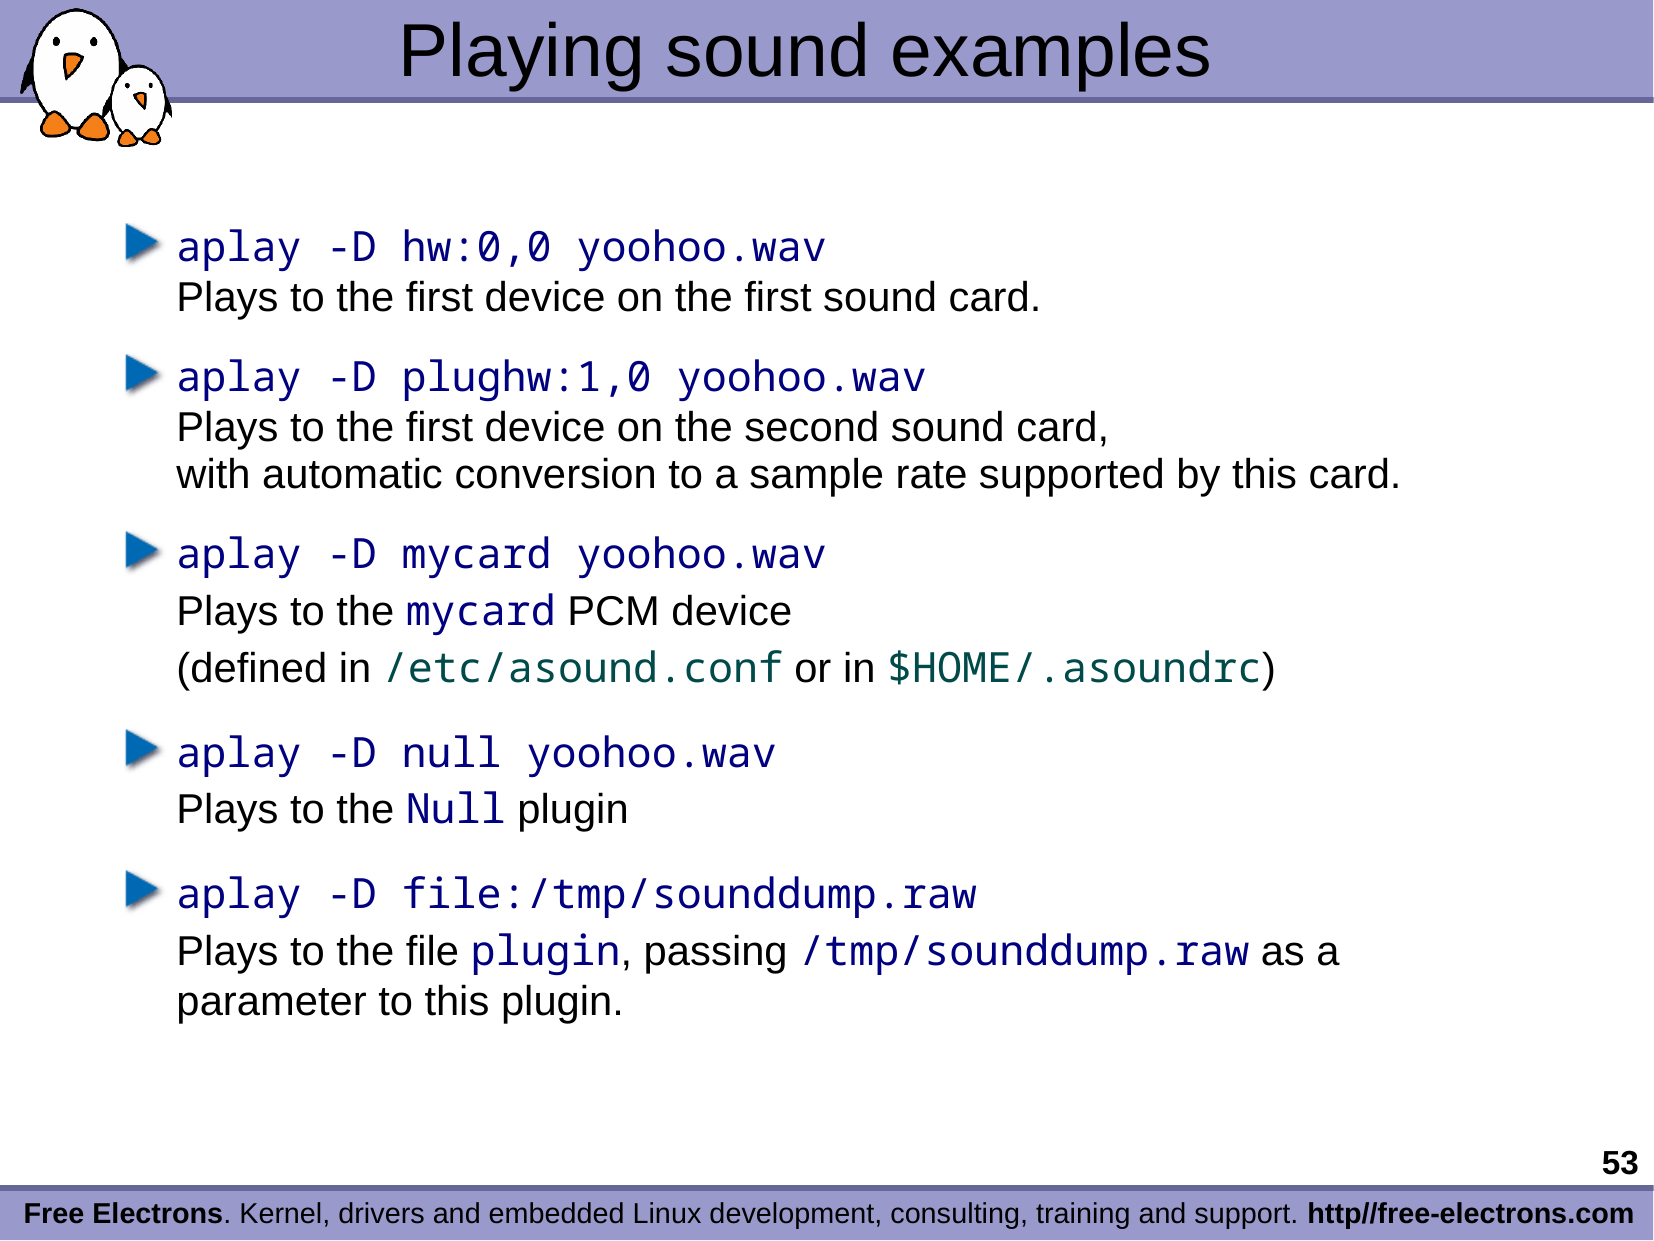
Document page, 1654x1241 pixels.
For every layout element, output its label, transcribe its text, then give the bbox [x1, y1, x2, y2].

title Playing sound examples [60, 0, 1551, 101]
picture [20, 8, 172, 147]
list aplay -D hw:0,0 yoohoo.wav Plays to the first device on the first sound card. aplay -D plughw:1,0 yoohoo.wav Plays to the first device on the second sound card, with automatic conversion to a sample rate supported by this card. aplay -D mycard yoohoo.wav Plays to the mycard PCM device (defined in /etc/asound.conf or in $HOME/.asoundrc) aplay -D null yoohoo.wav Plays to the Null plugin aplay -D file:/tmp/sounddump.raw Plays to the file plugin, passing /tmp/sounddump.raw as a parameter to this plugin. [105, 216, 1518, 1066]
